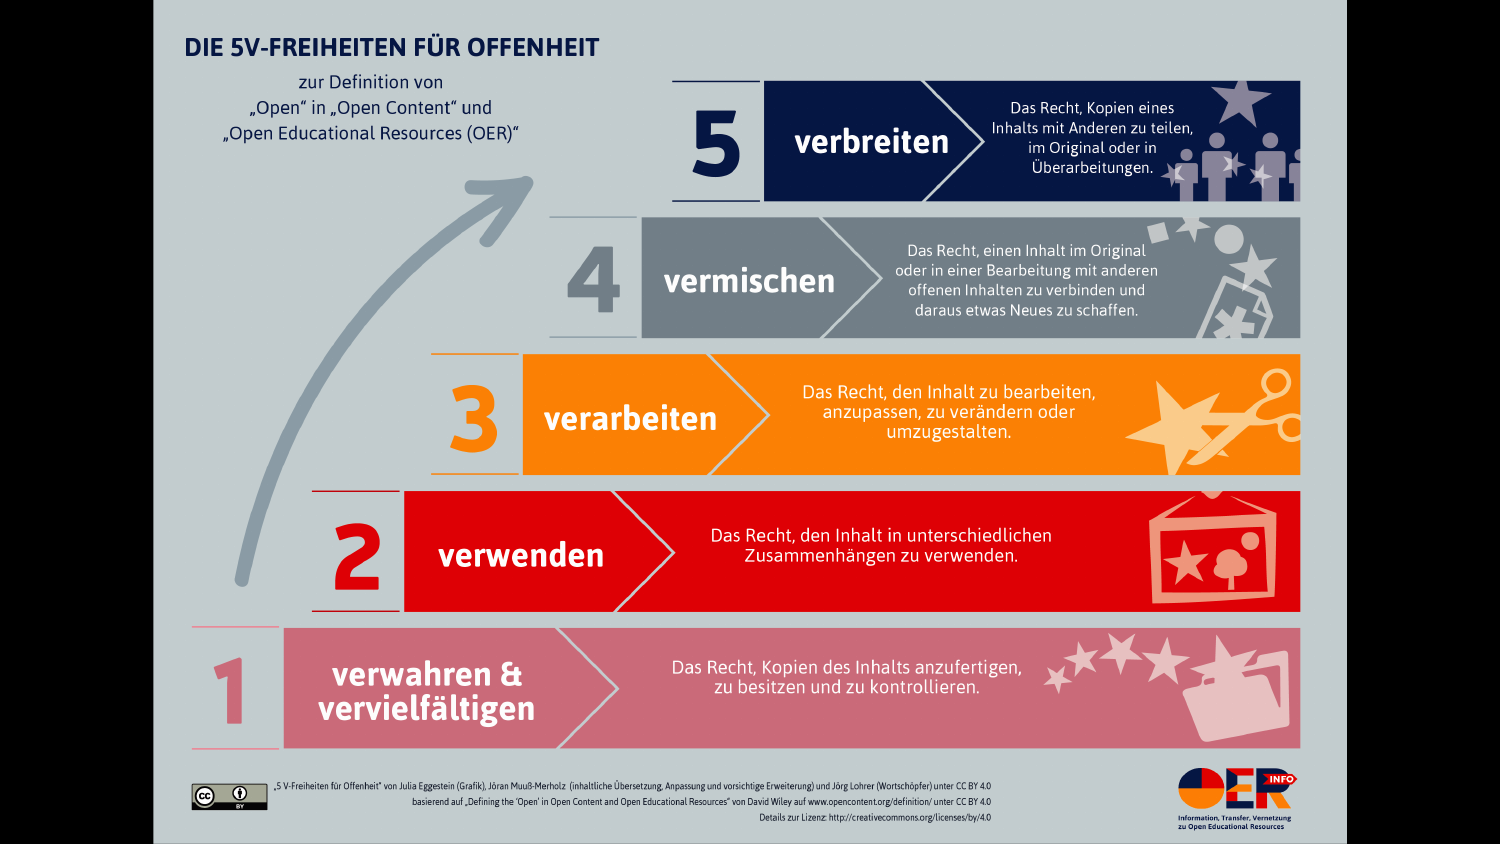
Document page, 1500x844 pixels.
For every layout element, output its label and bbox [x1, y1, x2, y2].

picture [153, 0, 1347, 844]
